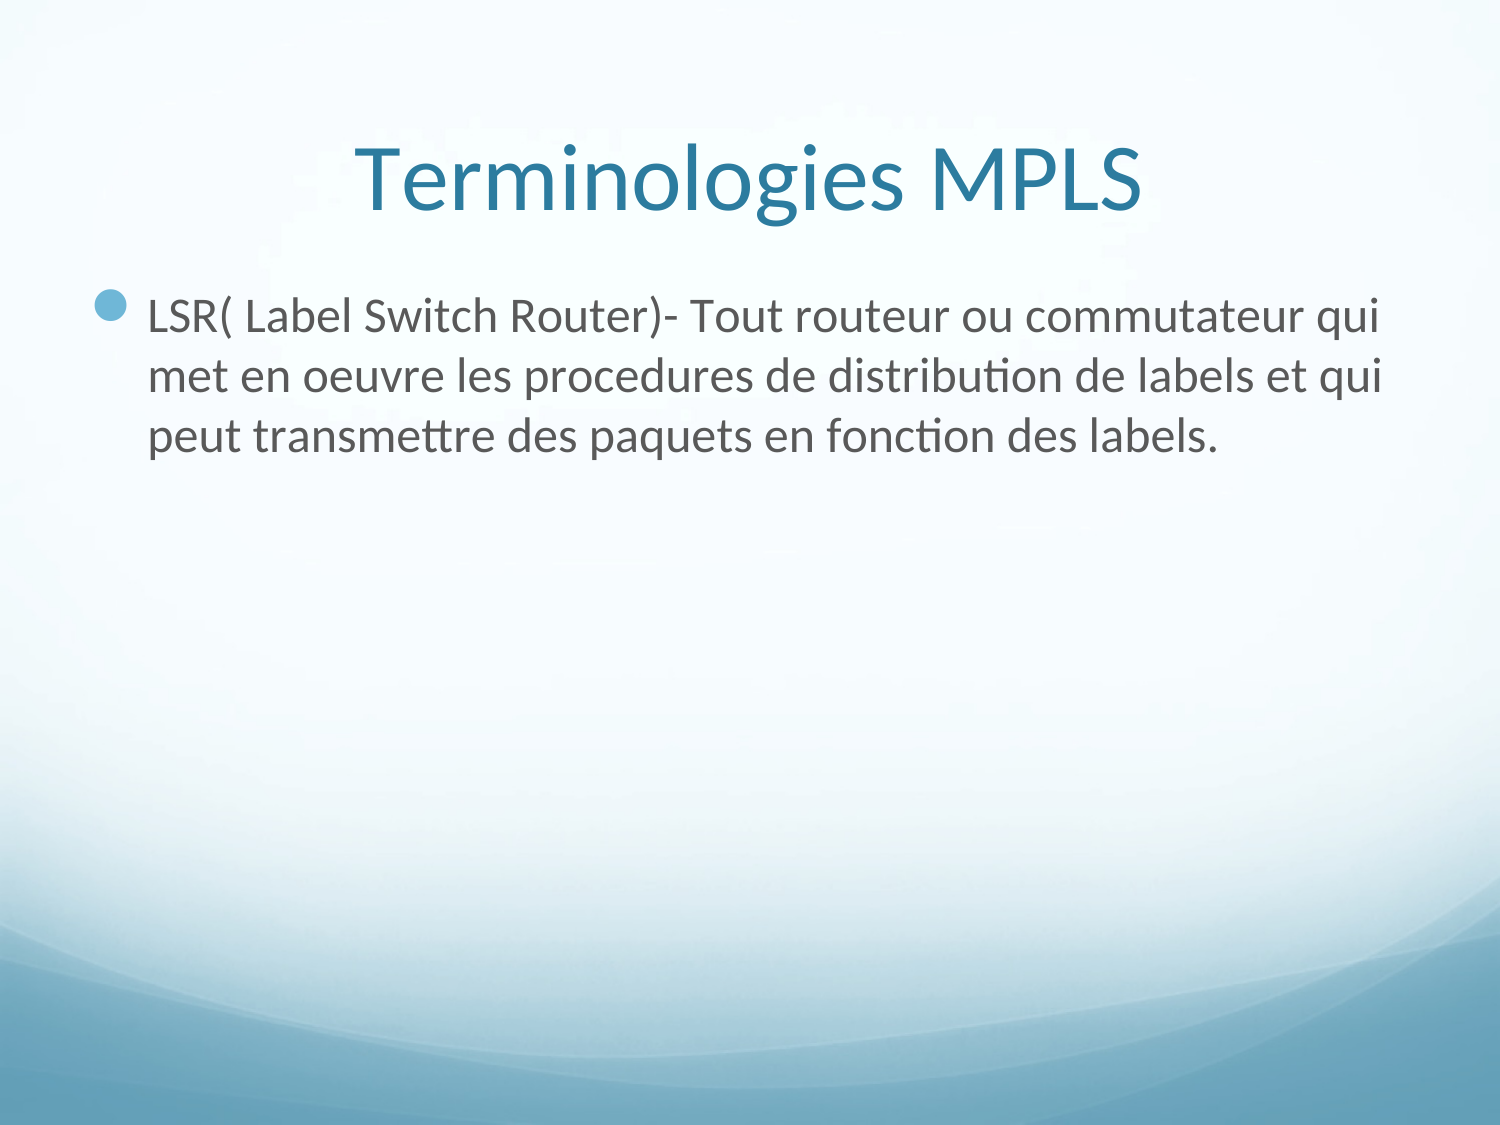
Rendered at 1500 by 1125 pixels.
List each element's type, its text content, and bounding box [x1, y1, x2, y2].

title Terminologies MPLS [90, 17, 1410, 237]
list LSR( Label Switch Router)- Tout routeur ou commutateur qui met en oeuvre les procedures de distribution de labels et qui peut transmettre des paquets en fonction des labels. [75, 275, 1426, 1018]
picture [0, 0, 1500, 1125]
